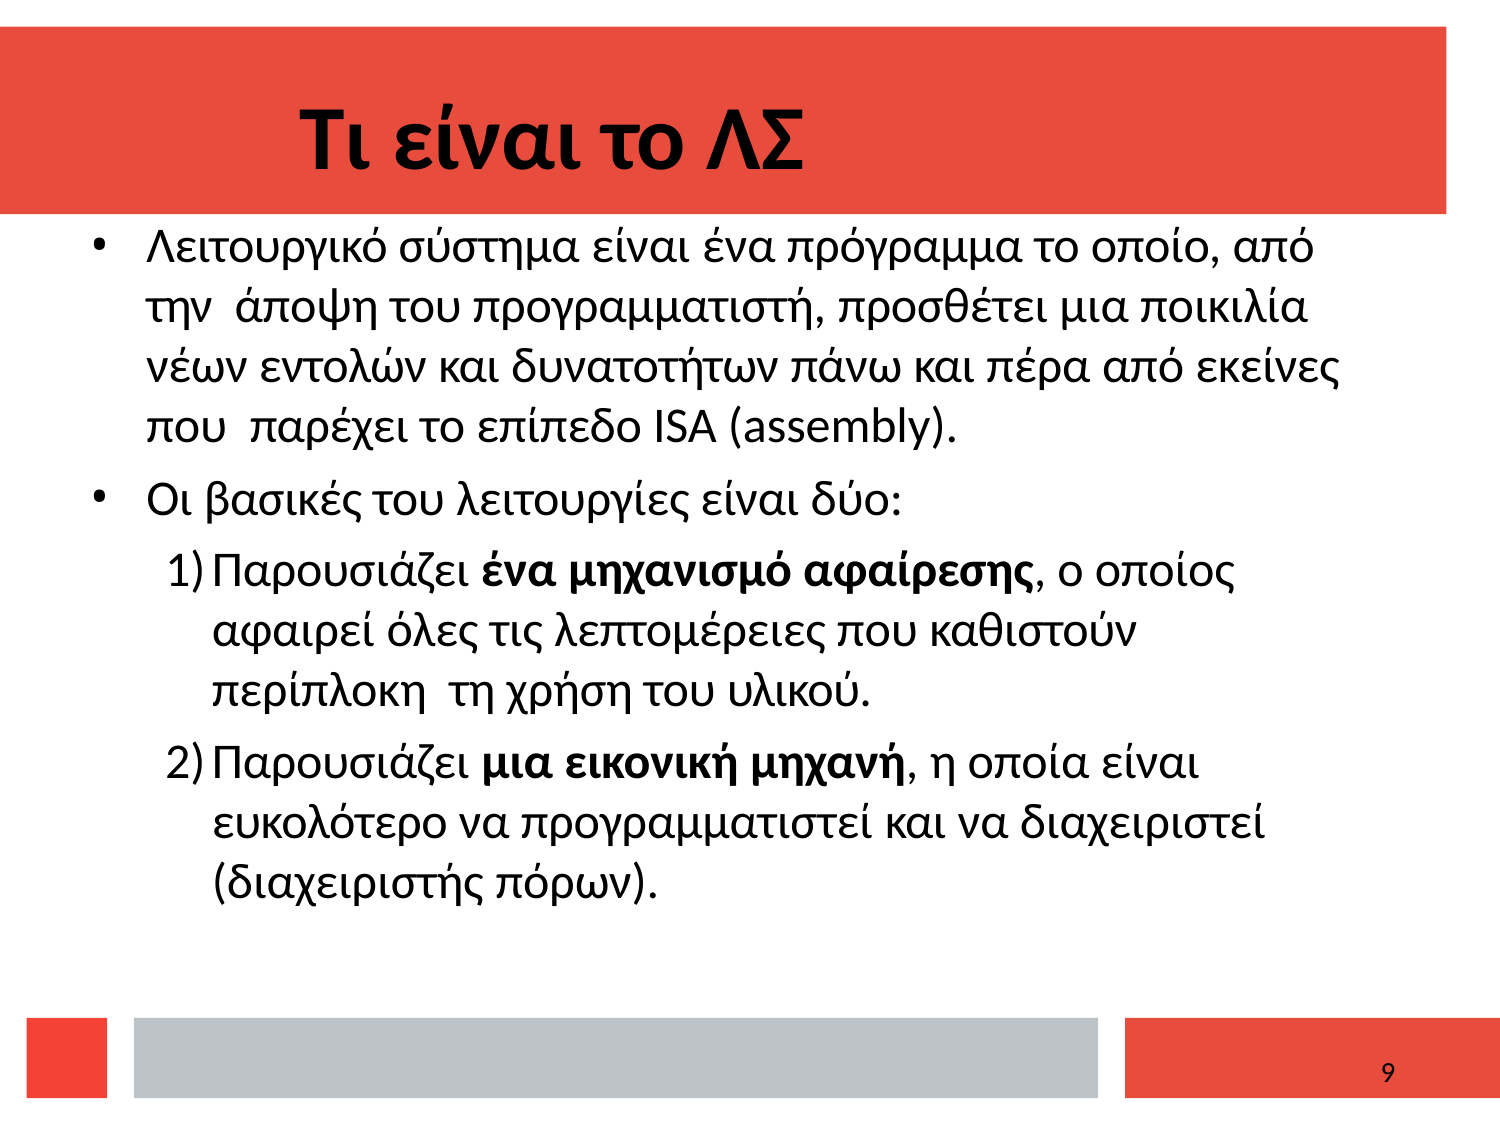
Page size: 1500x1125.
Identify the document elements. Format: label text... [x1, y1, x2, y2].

text_box Λειτουργικό σύστημα είναι ένα πρόγραμμα το οποίο, από την άποψη του προγραμματιστή, προσθέτει μια ποικιλία νέων εντολών και δυνατοτήτων πάνω και πέρα από εκείνες που παρέχει το επίπεδο ISA (assembly). Οι βασικές του λειτουργίες είναι δύο: Παρουσιάζει ένα μηχανισμό αφαίρεσης, ο οποίος αφαιρεί όλες τις λεπτομέρειες που καθιστούν περίπλοκη τη χρήση του υλικού. Παρουσιάζει μια εικονική μηχανή, η οποία είναι ευκολότερο να προγραμματιστεί και να διαχειριστεί (διαχειριστής πόρων). [87, 195, 1343, 910]
title Τι είναι το ΛΣ [297, 75, 1203, 195]
slide_number <αριθμός> [1374, 1058, 1417, 1125]
